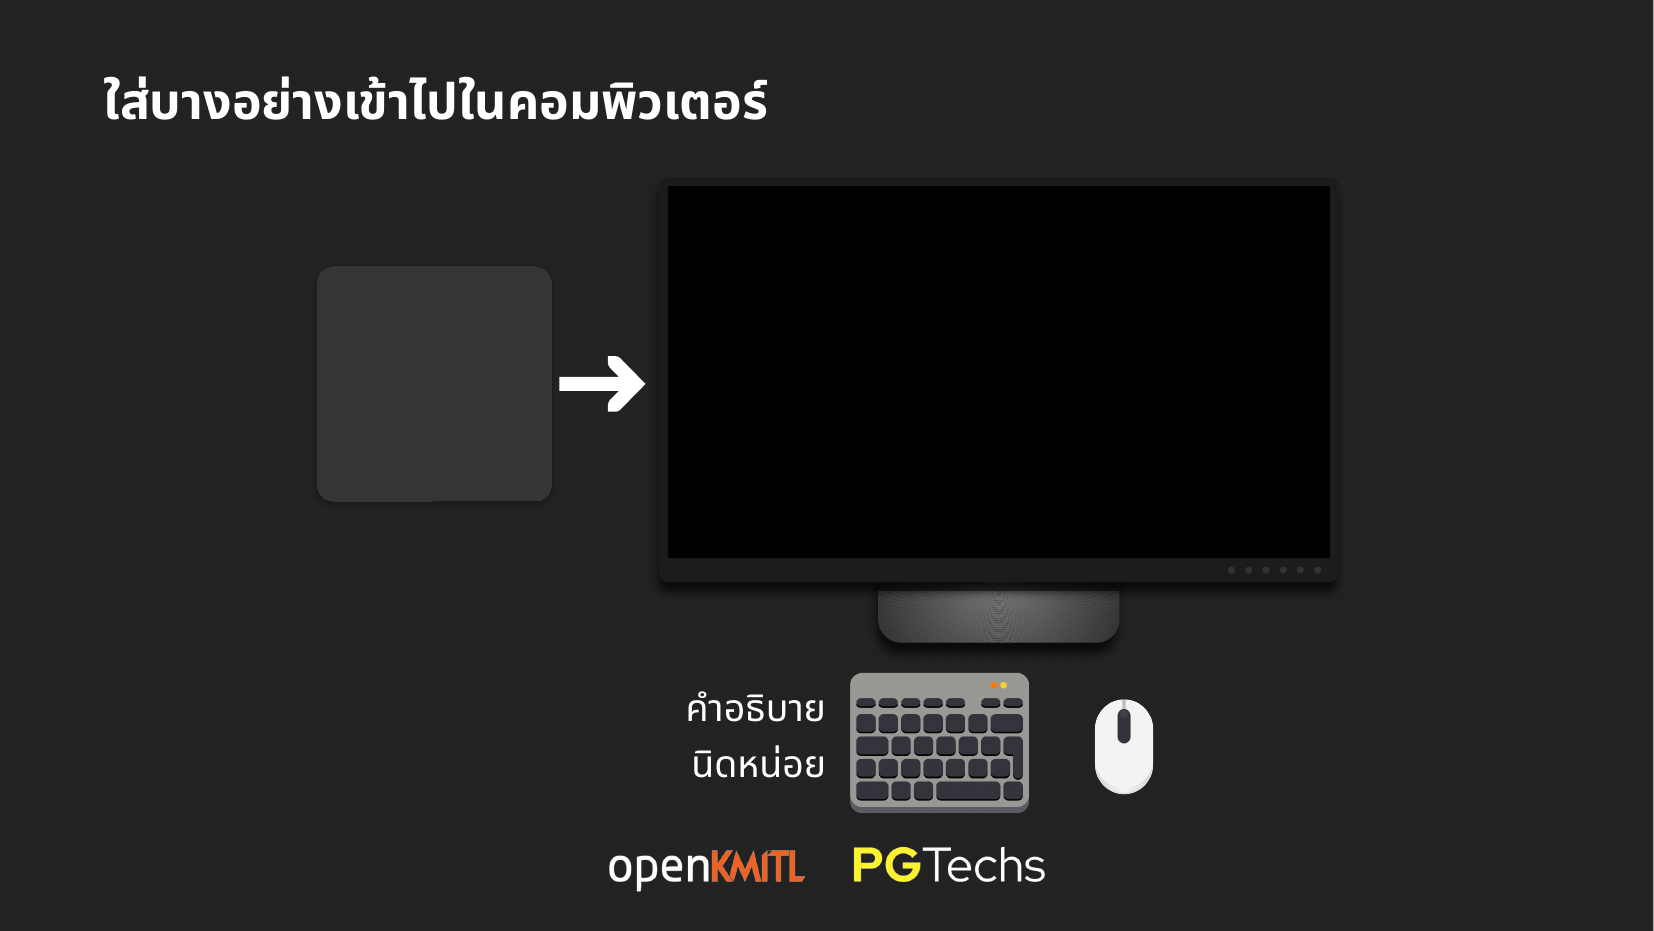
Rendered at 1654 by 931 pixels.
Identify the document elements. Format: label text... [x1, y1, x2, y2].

picture [0, 0, 1654, 931]
text_box [659, 177, 1339, 643]
text_box ใส่บางอย่างเข้าไปในคอมพิวเตอร์ [88, 59, 1565, 178]
text_box [316, 265, 553, 503]
text_box คำอธิบาย นิดหน่อย [315, 649, 841, 797]
